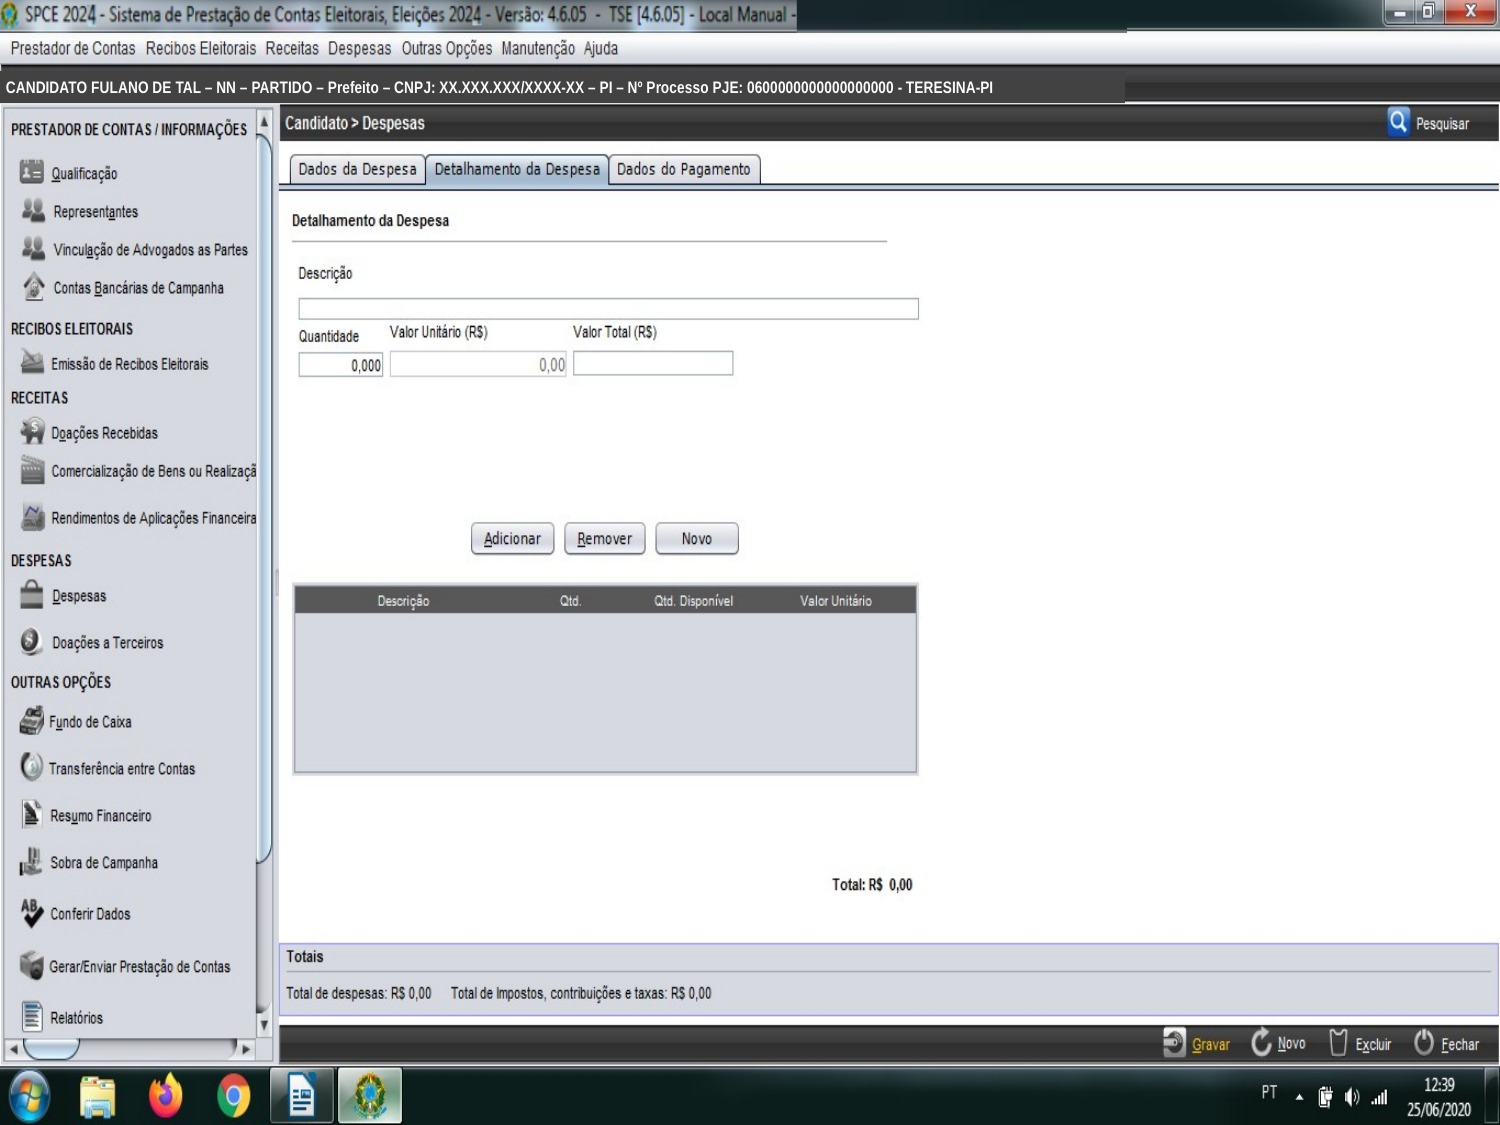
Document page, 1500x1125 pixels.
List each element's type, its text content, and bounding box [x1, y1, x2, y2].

picture [0, 0, 1500, 1125]
text_box CANDIDATO FULANO DE TAL – NN – PARTIDO – Prefeito – CNPJ: XX.XXX.XXX/XXXX-XX – PI – Nº Processo PJE: 0600000000000000000 - TERESINA-PI [0, 70, 1125, 104]
